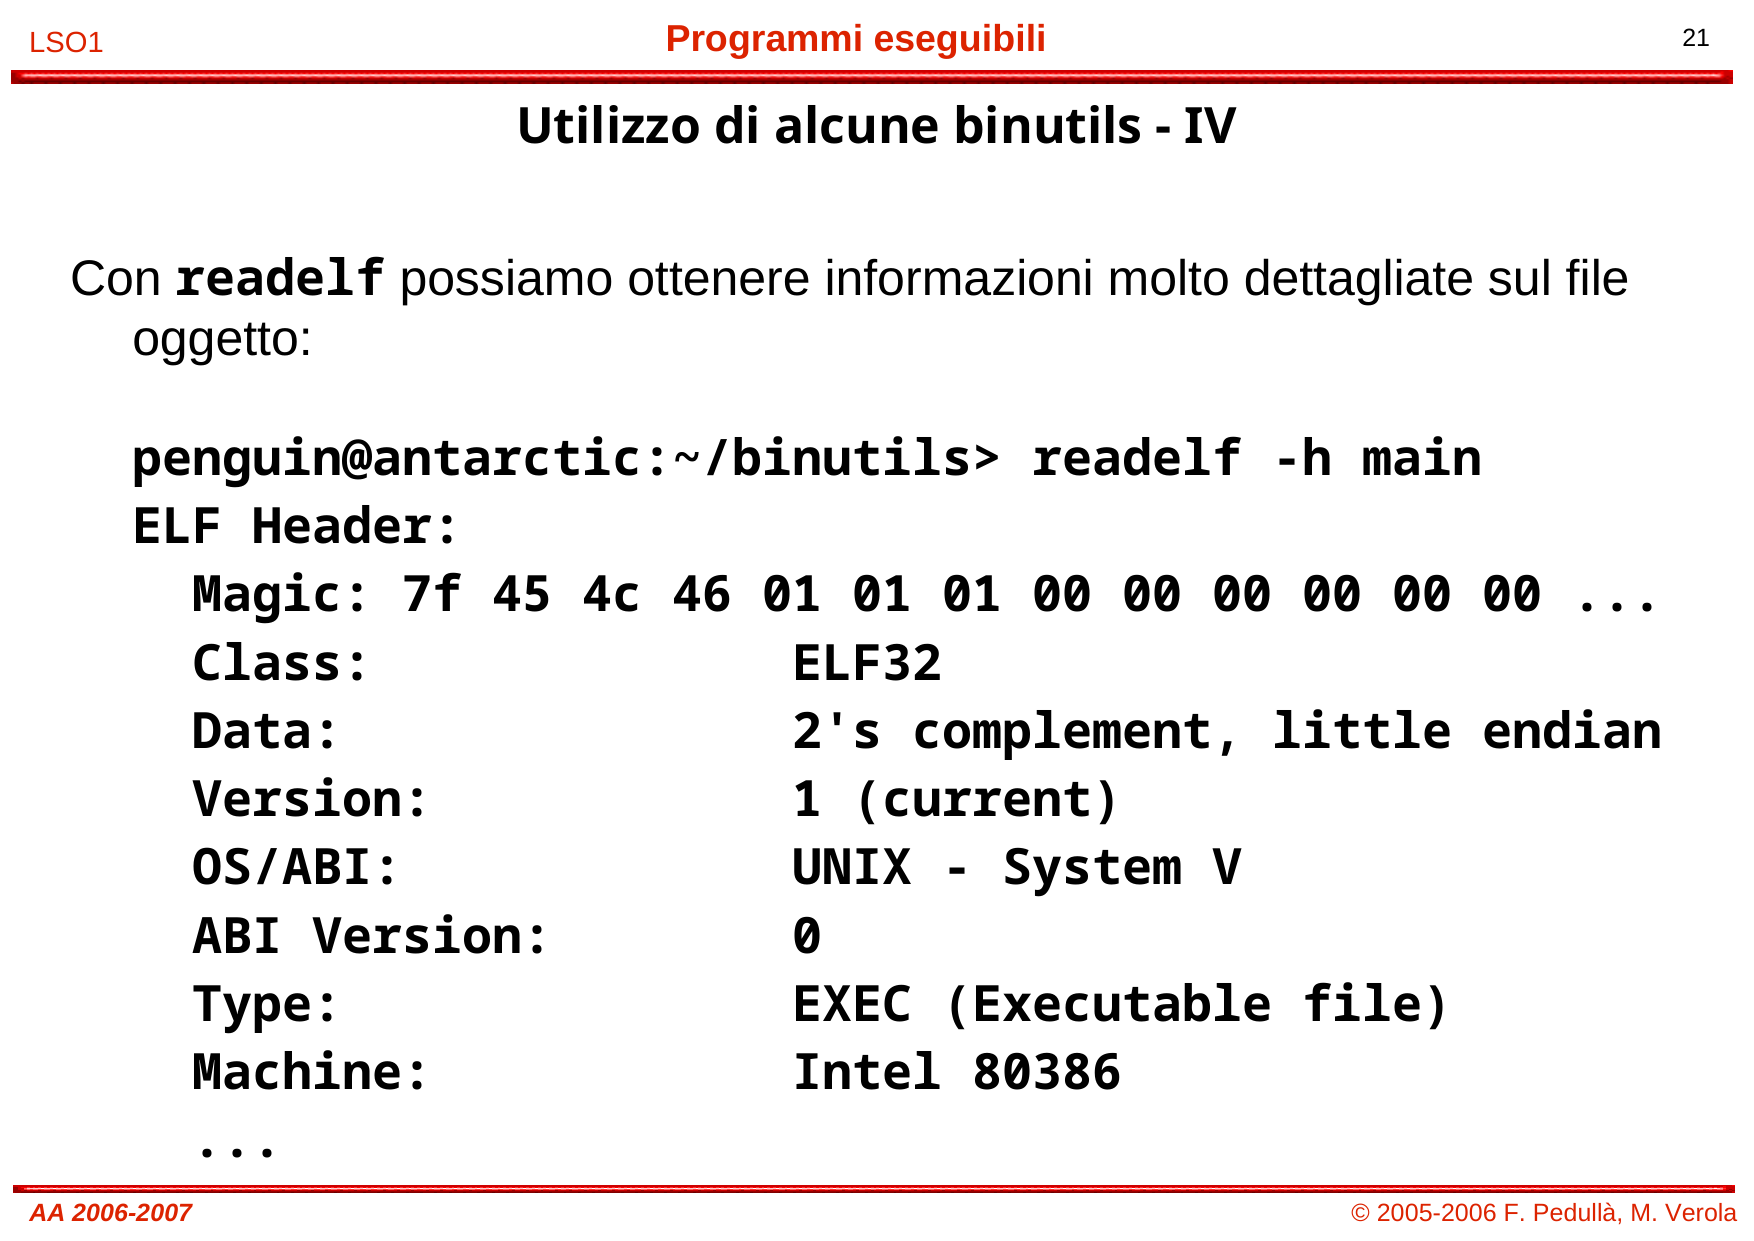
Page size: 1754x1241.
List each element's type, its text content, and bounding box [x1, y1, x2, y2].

title Utilizzo di alcune binutils - IV [40, 78, 1713, 174]
list Con readelf possiamo ottenere informazioni molto dettagliate sul file oggetto: penguin@antarctic:~/binutils> readelf -h main ELF Header: Magic: 7f 45 4c 46 01 01 01 00 00 00 00 00 00 ... Class: ELF32 Data: 2's complement, little endian Version: 1 (current) OS/ABI: UNIX - System V ABI Version: 0 Type: EXEC (Executable file) Machine: Intel 80386 ... [70, 241, 1707, 1170]
picture [11, 70, 1733, 84]
picture [13, 1185, 1735, 1193]
